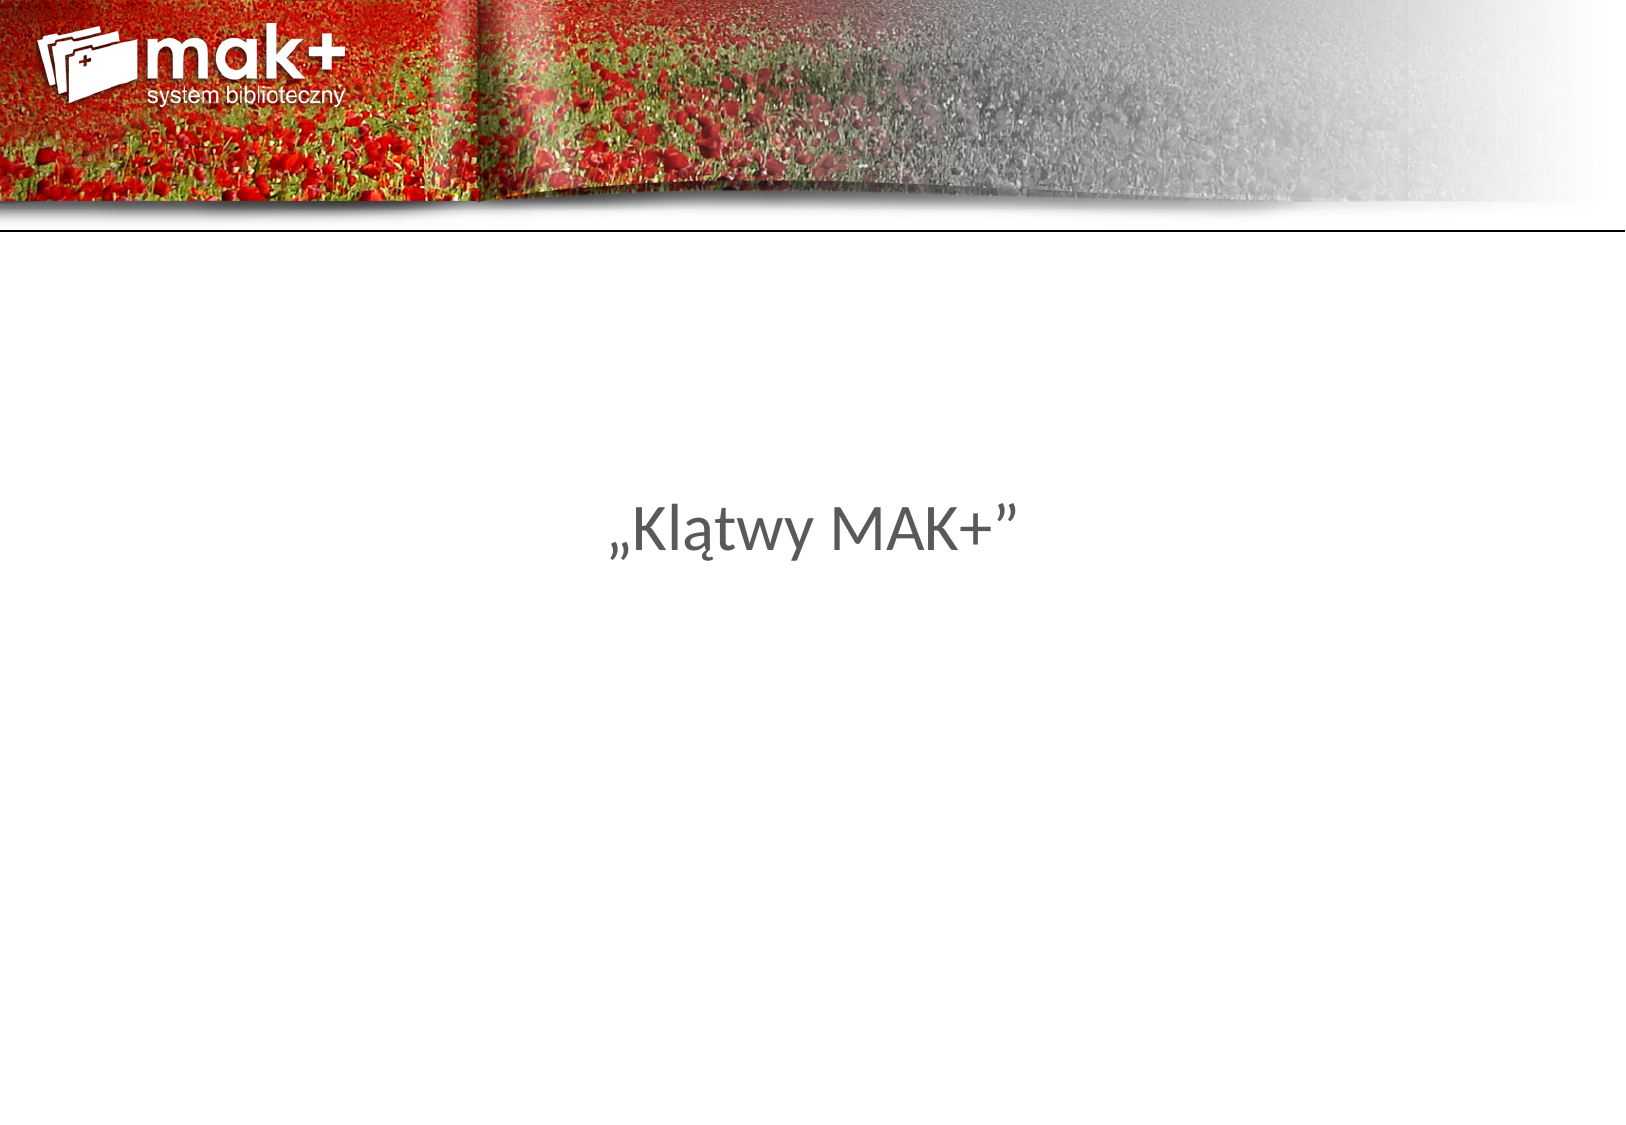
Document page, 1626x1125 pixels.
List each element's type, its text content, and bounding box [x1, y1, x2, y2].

picture [0, 0, 1625, 231]
text_box „Klątwy MAK+” [90, 492, 1537, 589]
